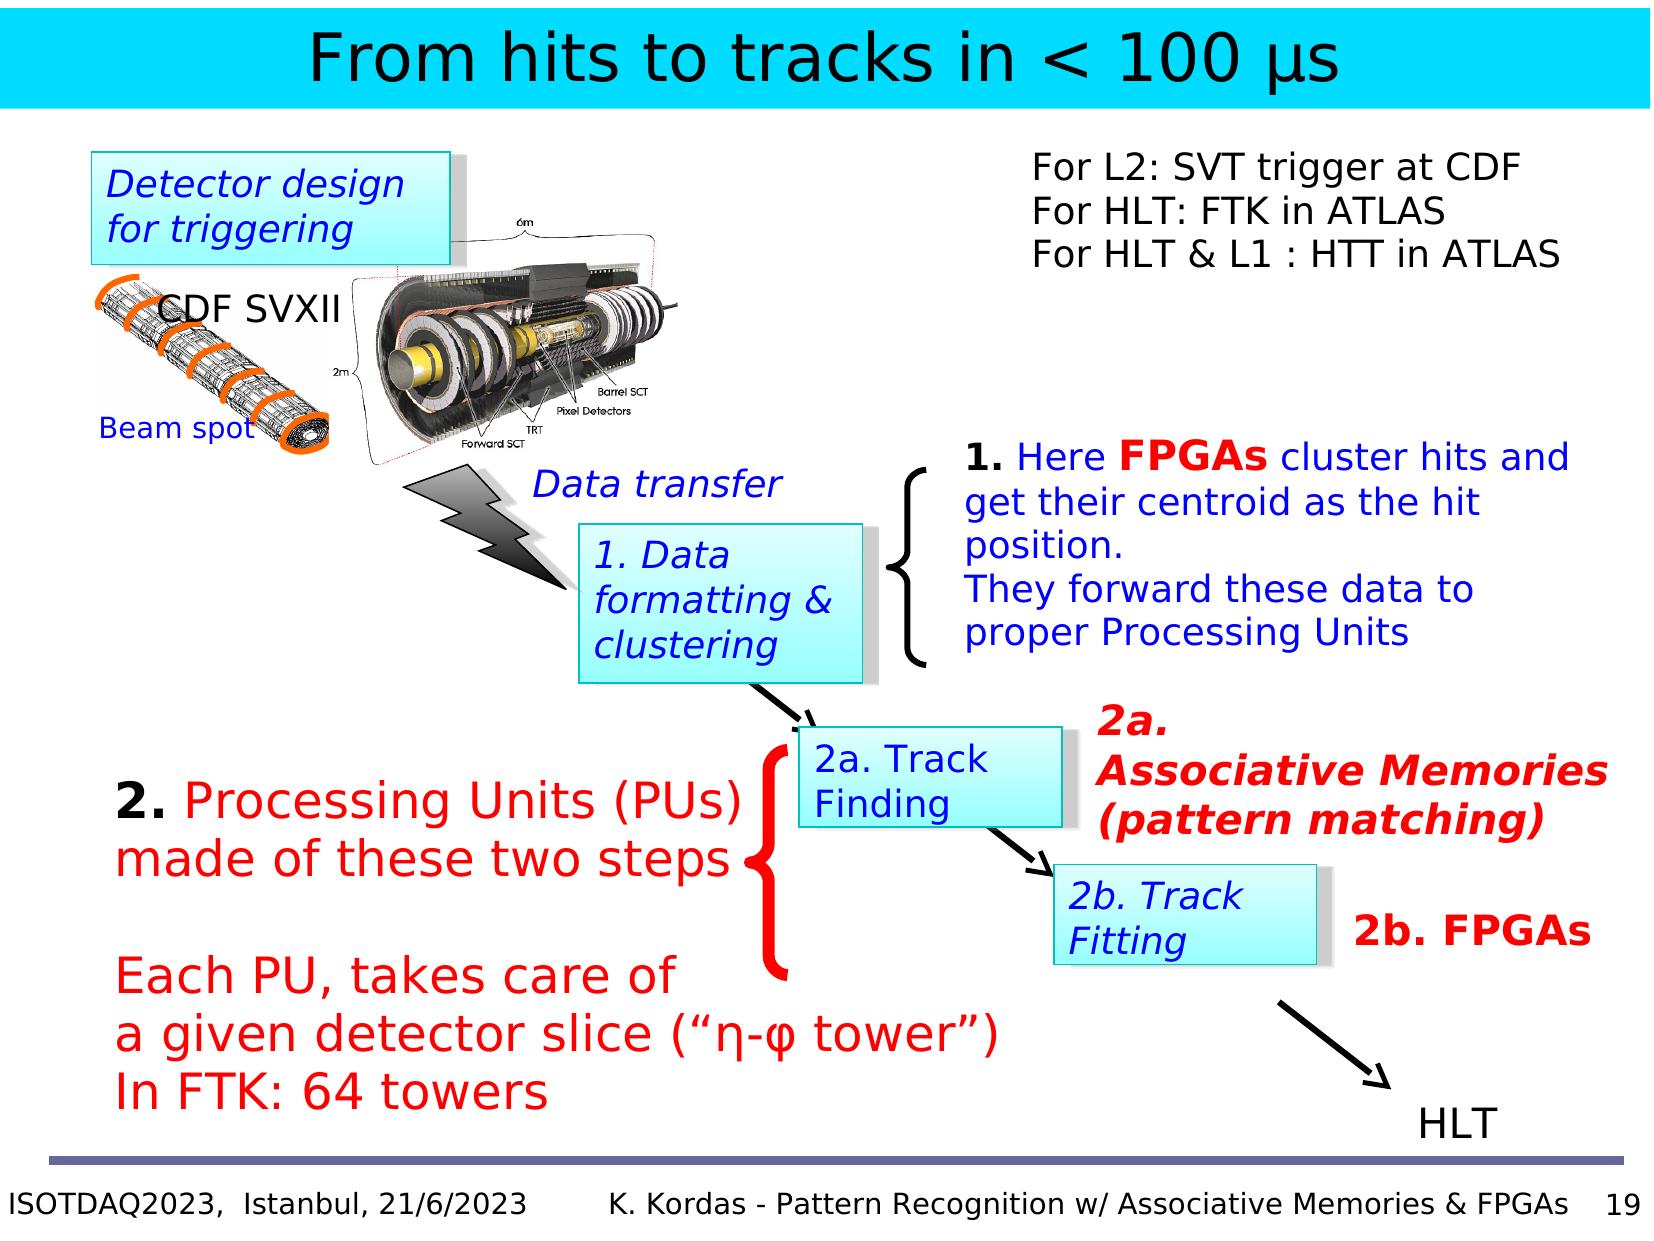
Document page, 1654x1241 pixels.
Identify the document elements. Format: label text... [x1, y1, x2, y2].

text_box Beam spot [83, 401, 271, 453]
text_box CDF SVXII [141, 276, 357, 338]
picture [97, 282, 108, 294]
text_box 2a. Track Finding [799, 726, 1062, 827]
title From hits to tracks in < 100 μs [0, 8, 1651, 109]
text_box 1. Here FPGAs cluster hits and get their centroid as the hit position. They forward these data to proper Processing Units [949, 424, 1613, 709]
text_box [403, 464, 567, 590]
text_box 2a. Associative Memories (pattern matching) [1082, 685, 1625, 852]
picture [97, 214, 678, 472]
text_box HLT [1402, 1089, 1513, 1155]
text_box 2b. FPGAs [1338, 895, 1608, 962]
text_box 2b. Track Fitting [1053, 864, 1317, 965]
text_box 1. Data formatting & clustering [578, 523, 863, 683]
text_box 2. Processing Units (PUs) made of these two steps Each PU, takes care of a given detector slice (“η-φ tower”) In FTK: 64 towers [99, 764, 1017, 1131]
text_box Data transfer [517, 451, 798, 513]
text_box Detector design for triggering [91, 151, 450, 265]
text_box For L2: SVT trigger at CDF For HLT: FTK in ATLAS For HLT & L1 : HTT in ATLAS [1016, 138, 1607, 286]
